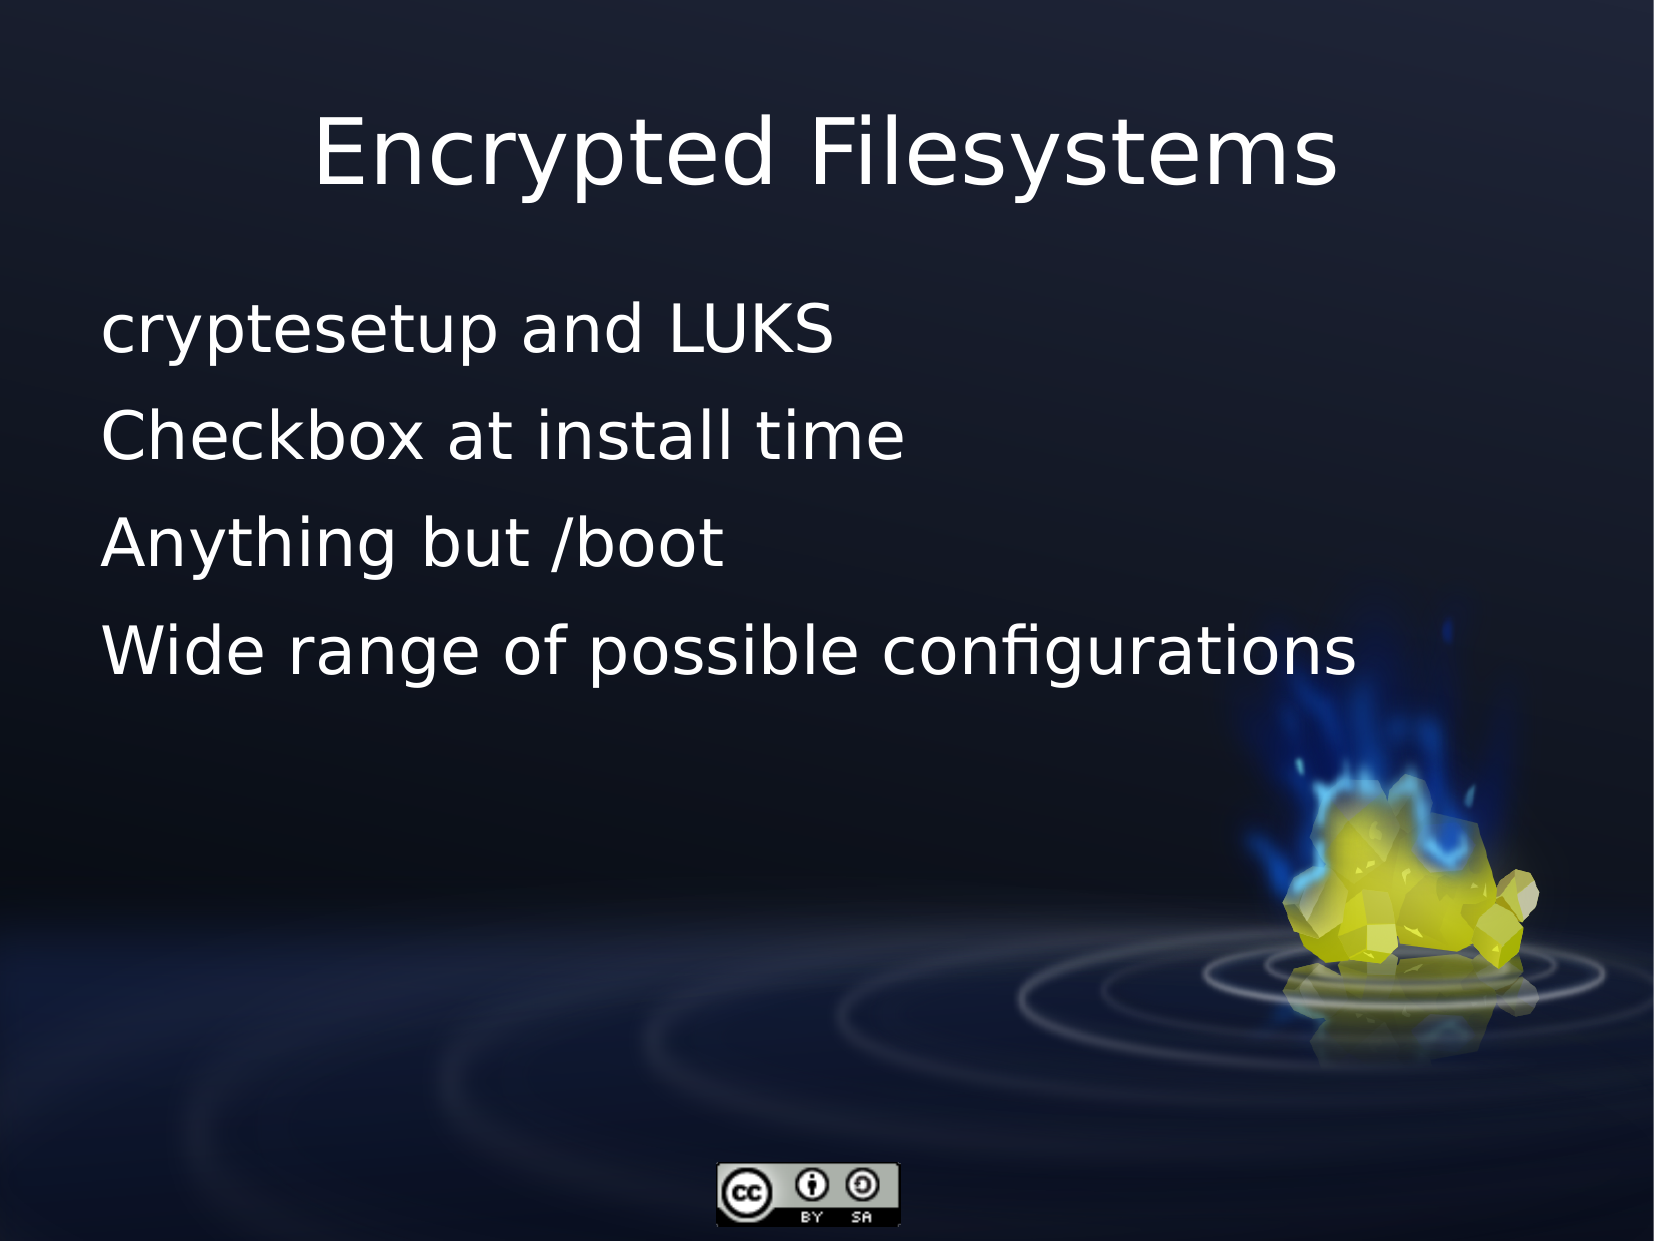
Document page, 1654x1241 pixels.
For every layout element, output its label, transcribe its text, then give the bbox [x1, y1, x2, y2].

picture [0, 0, 1654, 1241]
title Encrypted Filesystems [82, 49, 1571, 257]
list cryptesetup and LUKS Checkbox at install time Anything but /boot Wide range of possible configurations [82, 290, 1571, 1109]
